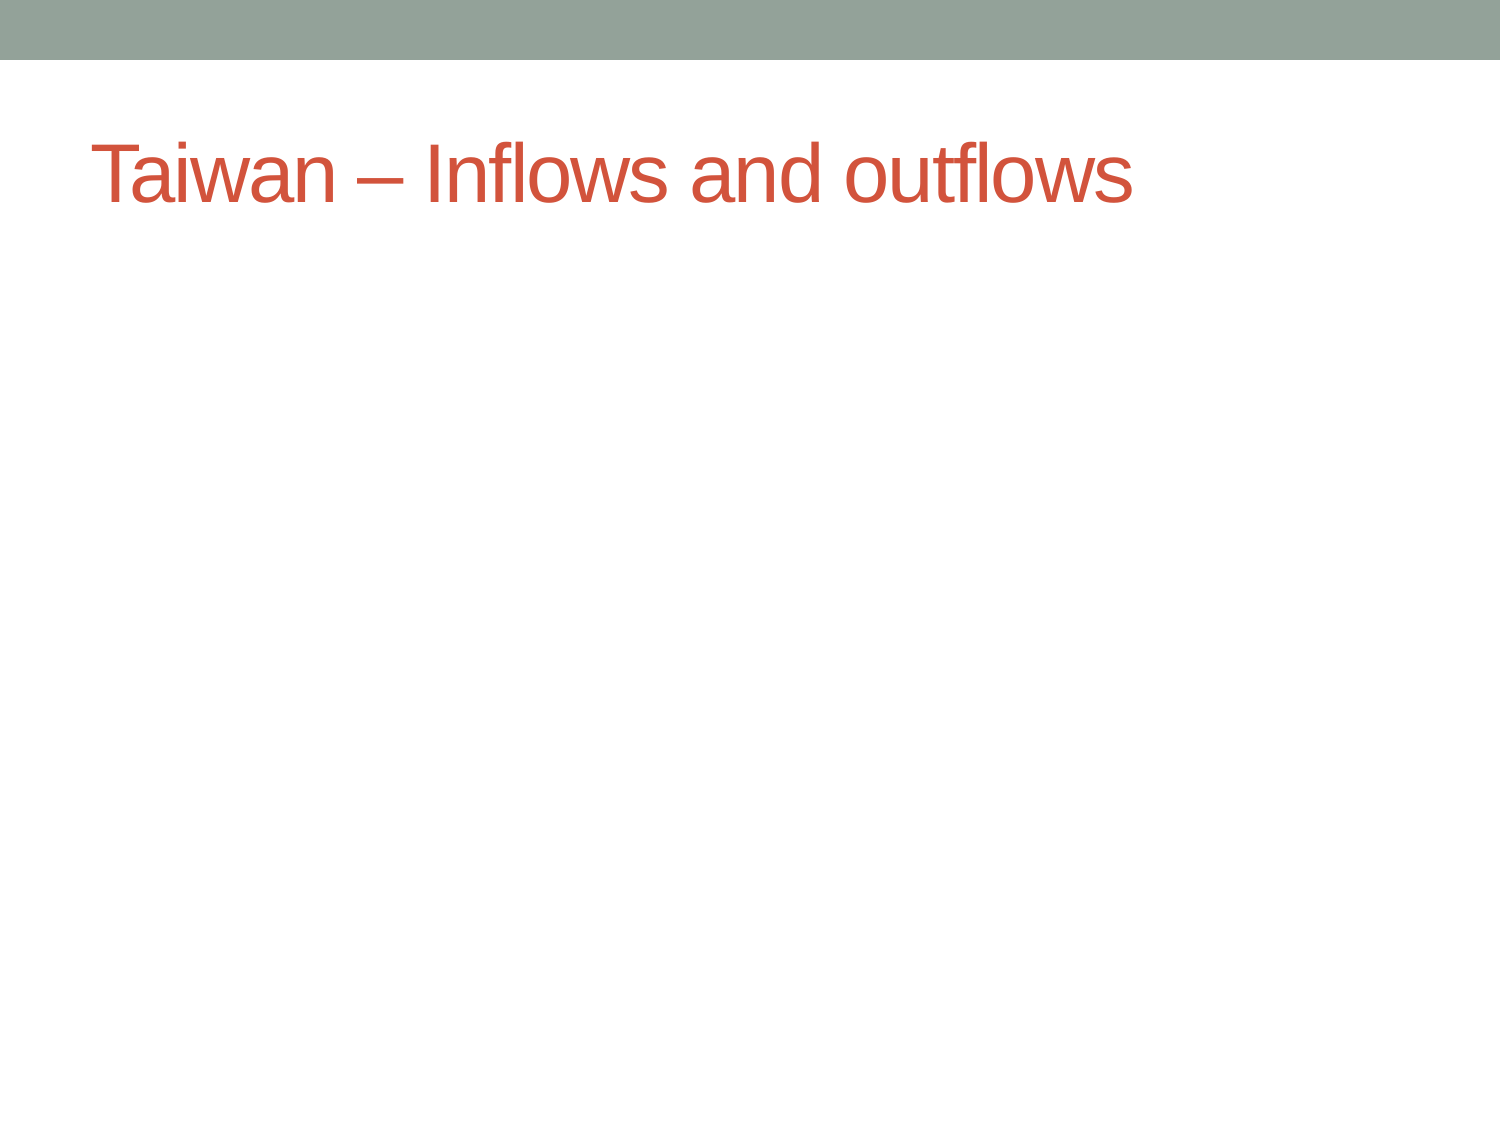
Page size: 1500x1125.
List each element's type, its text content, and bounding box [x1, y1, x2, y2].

title Taiwan – Inflows and outflows [75, 87, 1425, 250]
